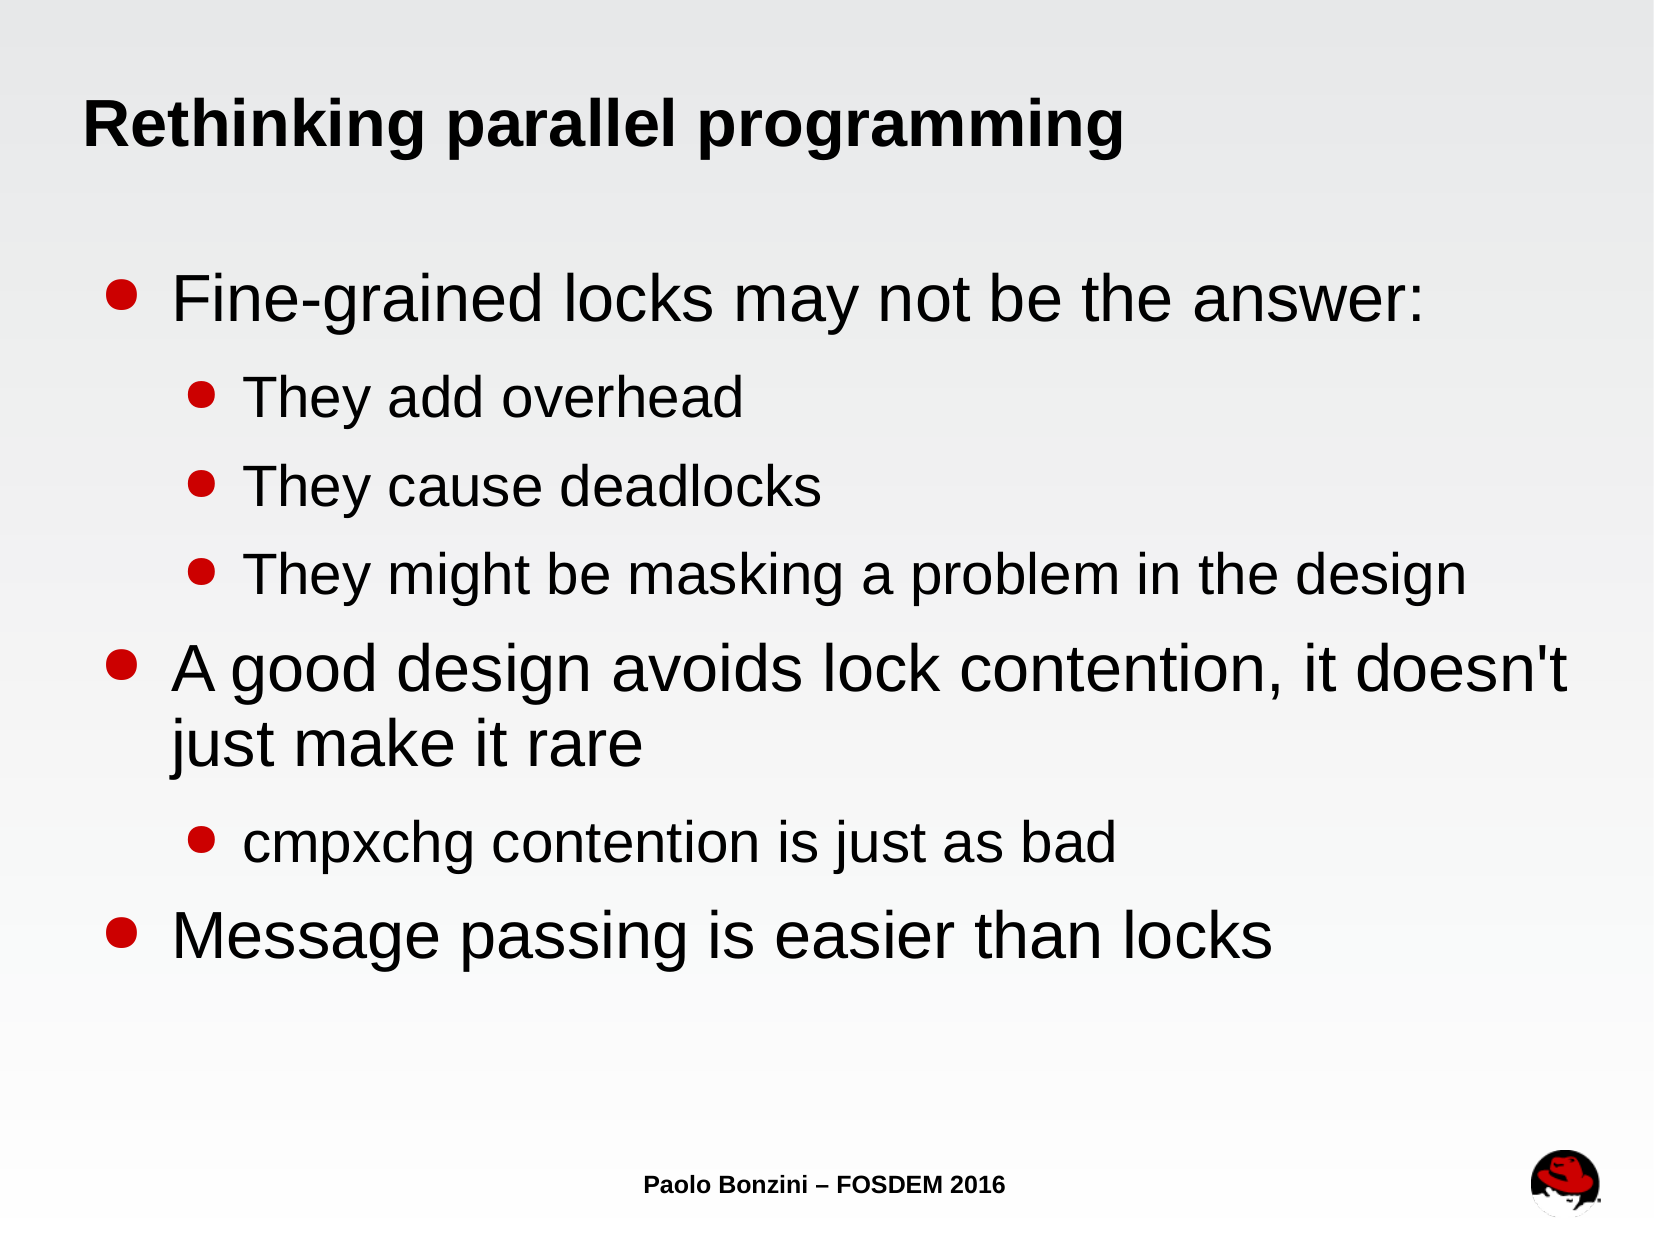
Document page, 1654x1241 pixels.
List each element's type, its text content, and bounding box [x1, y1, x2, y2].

list Fine-grained locks may not be the answer: They add overhead They cause deadlocks They might be masking a problem in the design A good design avoids lock contention, it doesn't just make it rare cmpxchg contention is just as bad Message passing is easier than locks [82, 260, 1571, 980]
picture [0, 0, 1654, 1241]
title Rethinking parallel programming [82, 19, 1571, 227]
